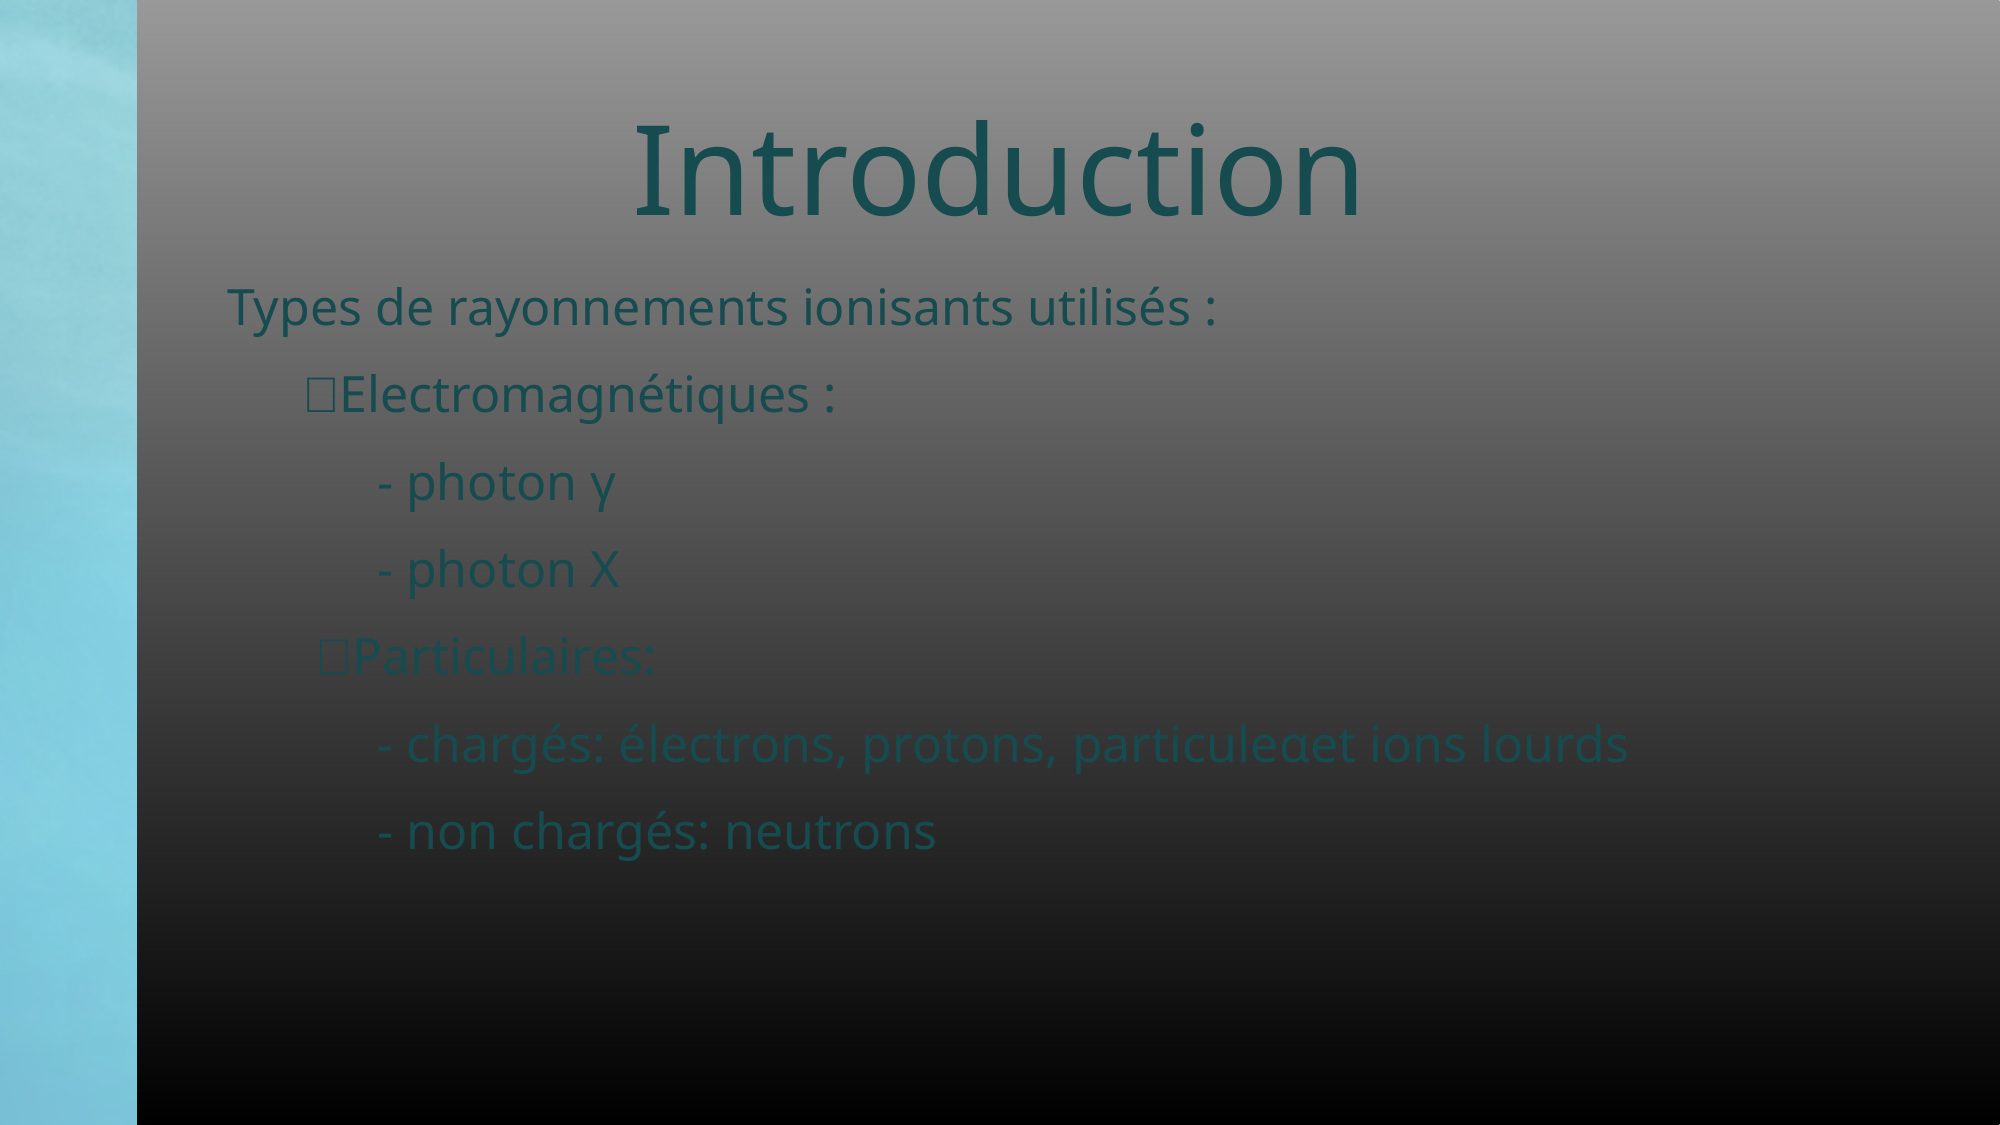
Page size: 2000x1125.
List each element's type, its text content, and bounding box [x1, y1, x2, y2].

list Types de rayonnements ionisants utilisés : Electromagnétiques : - photon γ - photon X Particulaires: - chargés: électrons, protons, particuleαet ions lourds - non chargés: neutrons [212, 275, 1886, 1013]
title Introduction [212, 62, 1788, 250]
